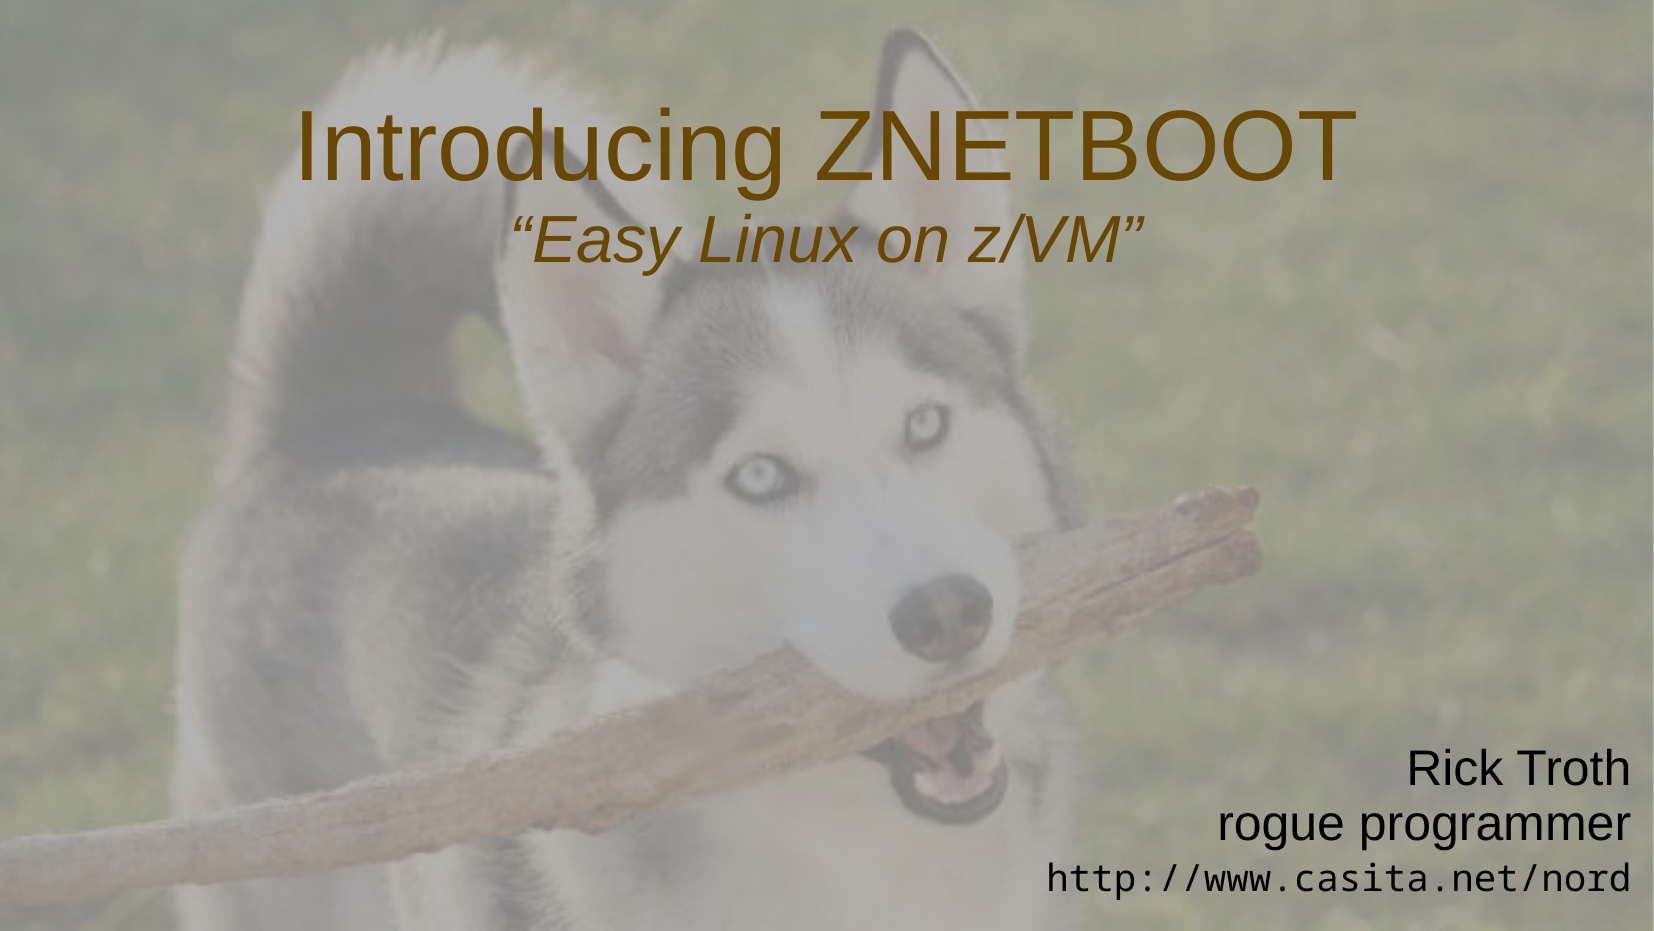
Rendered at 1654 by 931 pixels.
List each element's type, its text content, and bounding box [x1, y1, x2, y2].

text_box Rick Troth rogue programmer http://www.casita.net/nord [945, 735, 1632, 907]
picture [0, 0, 1654, 931]
subtitle Introducing ZNETBOOT “Easy Linux on z/VM” [82, 37, 1571, 331]
